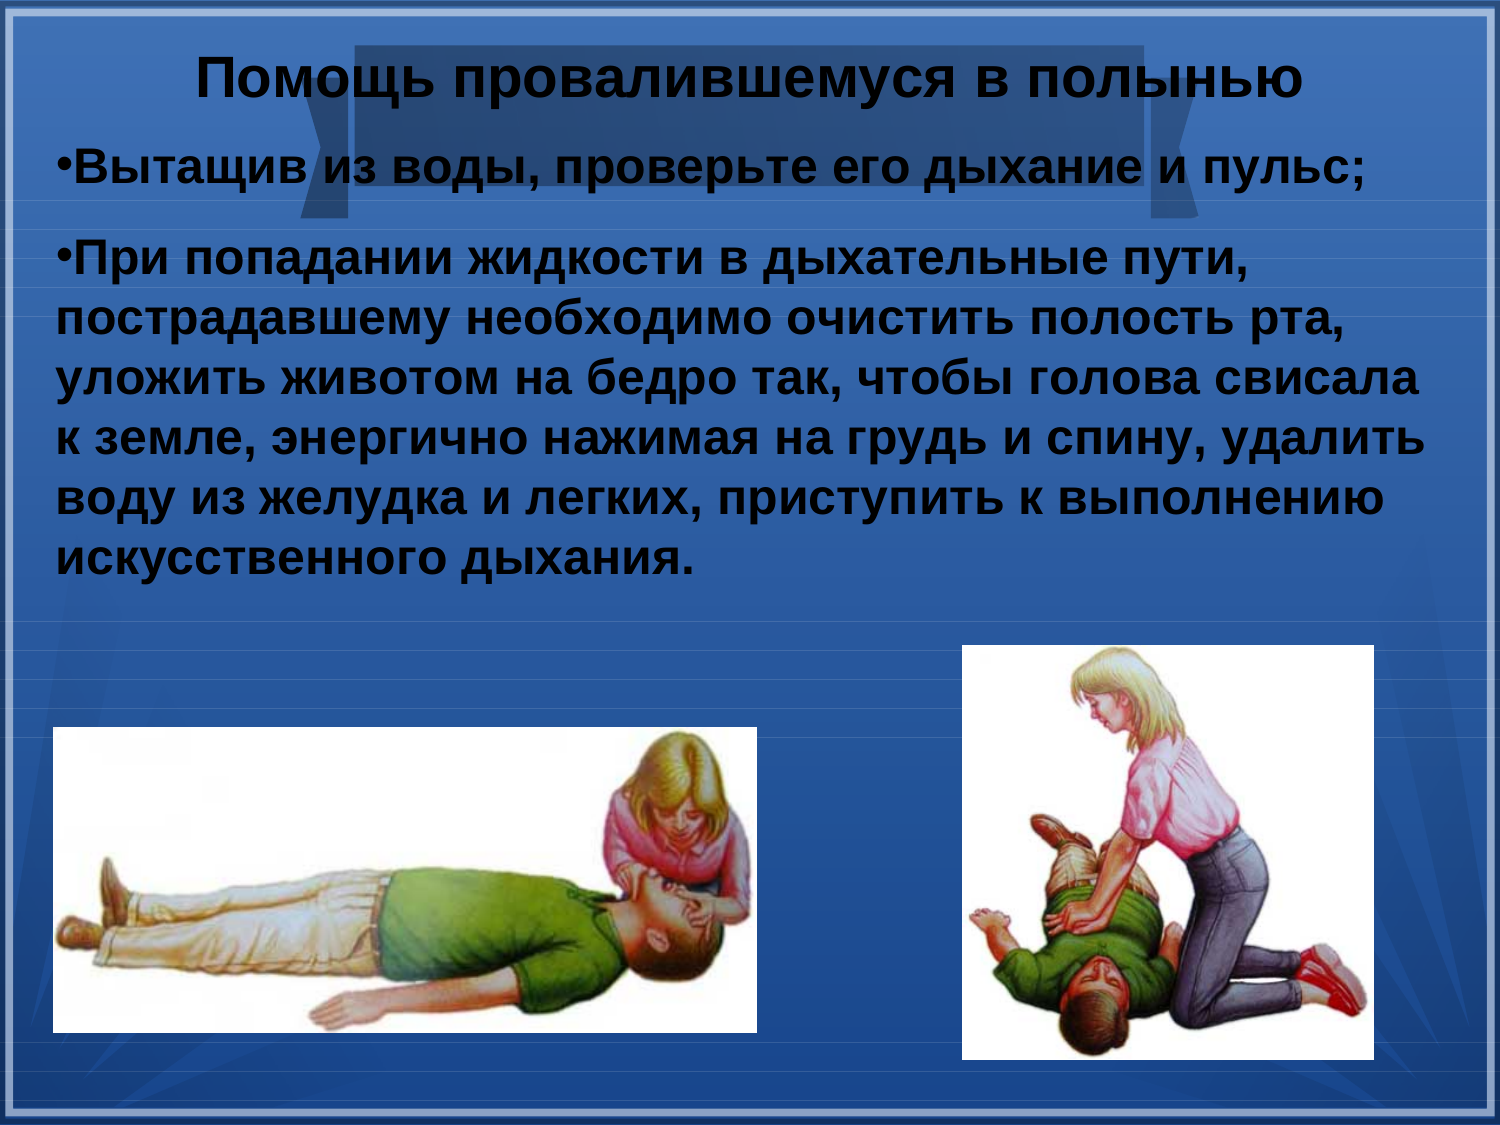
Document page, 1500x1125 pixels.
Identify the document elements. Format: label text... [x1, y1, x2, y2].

text_box Помощь провалившемуся в полынью [53, 31, 1447, 117]
text_box Вытащив из воды, проверьте его дыхание и пульс; При попадании жидкости в дыхательные пути, пострадавшему необходимо очистить полость рта, уложить животом на бедро так, чтобы голова свисала к земле, энергично нажимая на грудь и спину, удалить воду из желудка и легких, приступить к выполнению искусственного дыхания. [41, 125, 1459, 593]
picture [53, 727, 757, 1033]
picture [962, 645, 1374, 1060]
